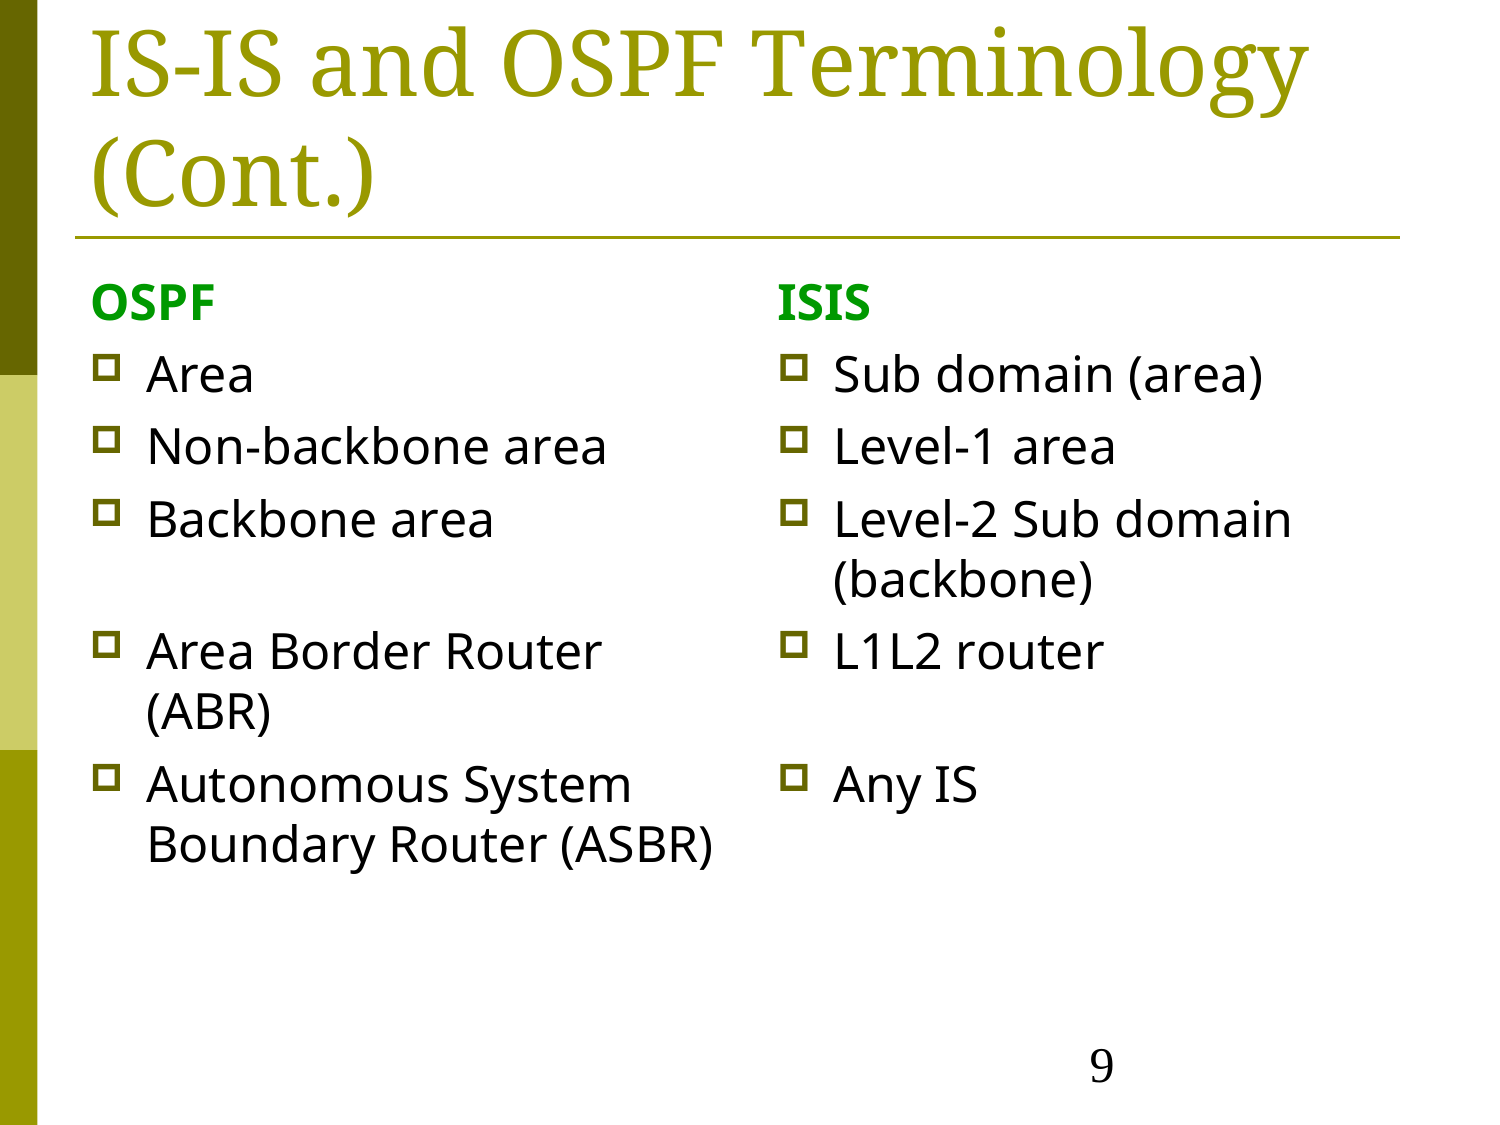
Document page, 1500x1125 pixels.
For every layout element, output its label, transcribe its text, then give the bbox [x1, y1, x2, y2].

list OSPF Area Non-backbone area Backbone area Area Border Router (ABR) Autonomous System Boundary Router (ASBR) [75, 262, 738, 1006]
list ISIS Sub domain (area) Level-1 area Level-2 Sub domain (backbone) L1L2 router Any IS [762, 262, 1426, 1006]
title IS-IS and OSPF Terminology (Cont.) [75, 0, 1426, 233]
